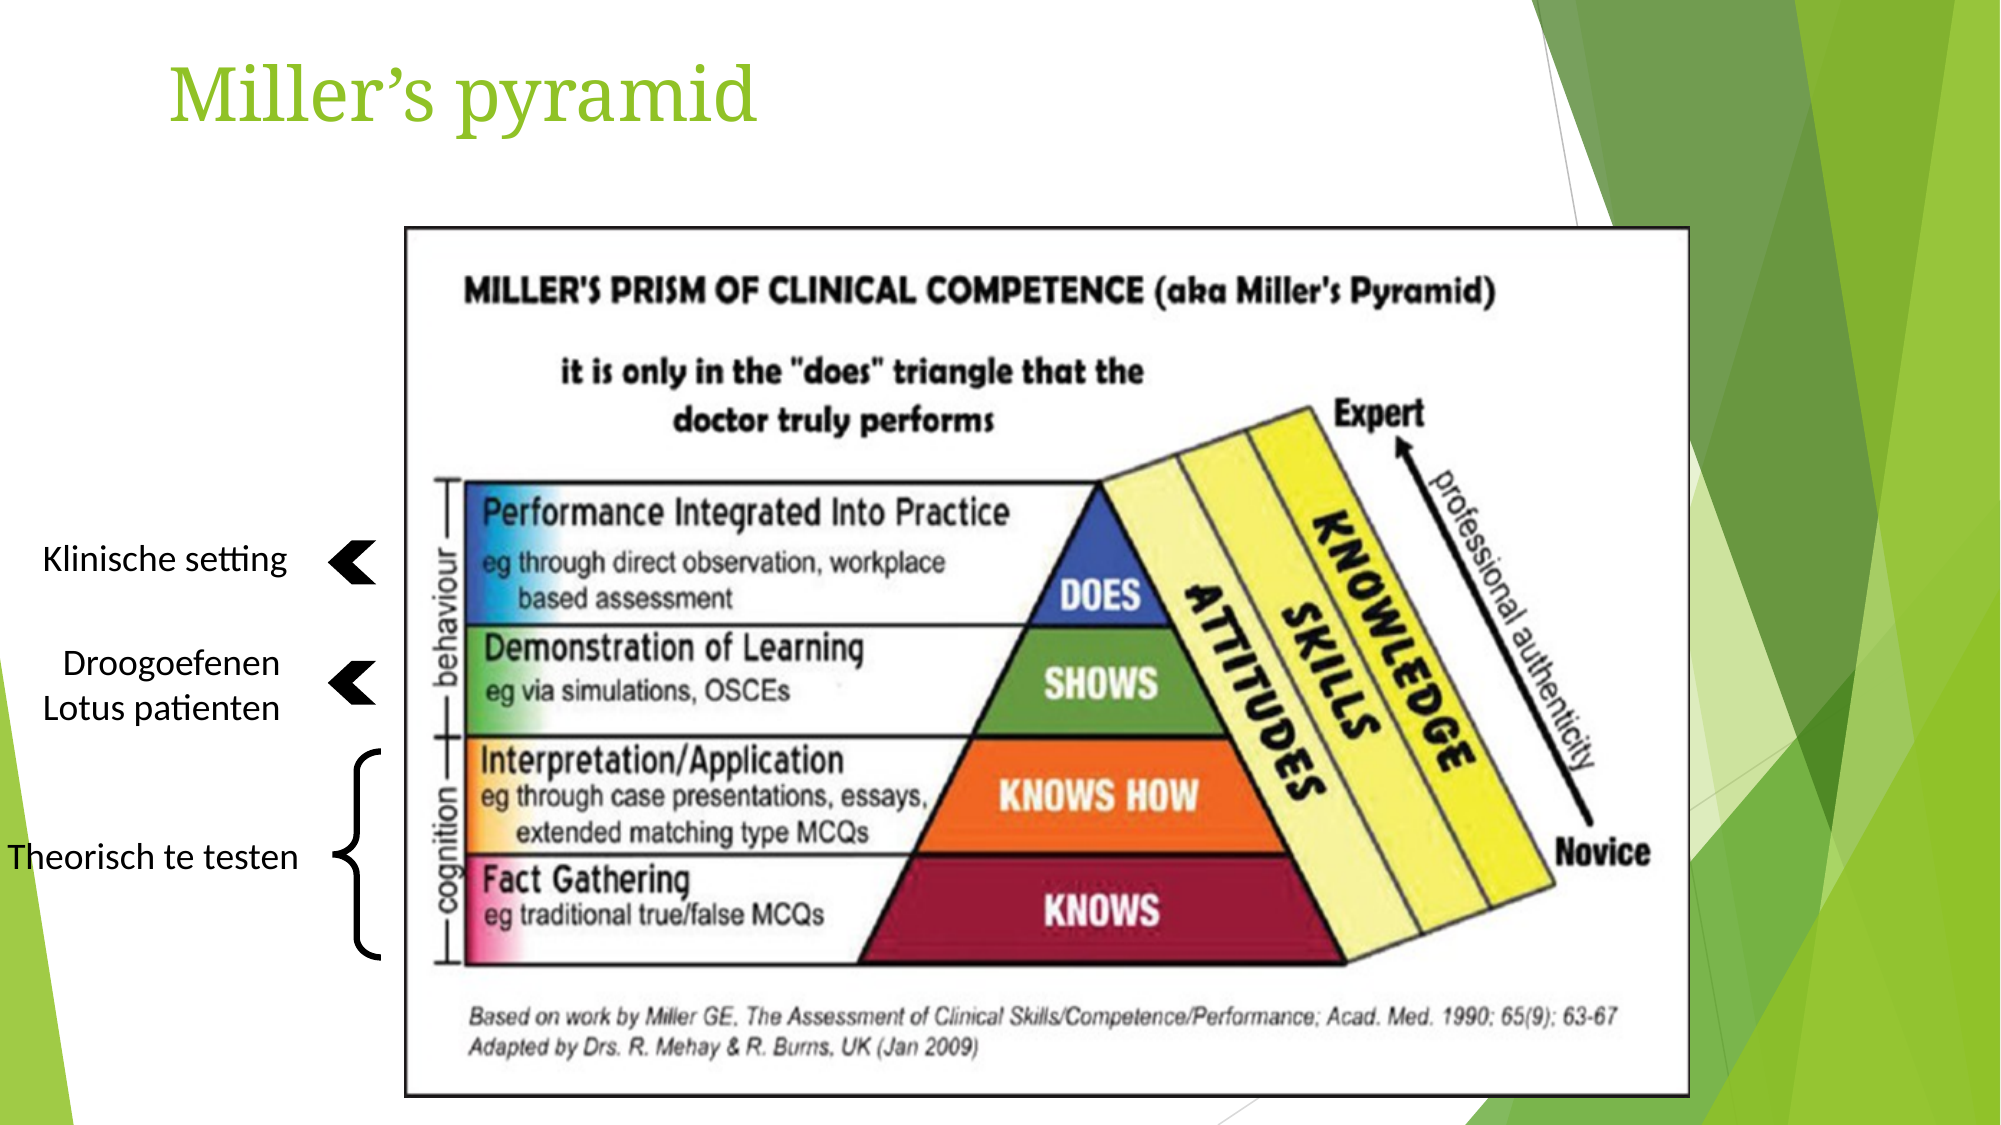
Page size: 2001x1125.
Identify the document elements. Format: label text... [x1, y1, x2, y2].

text_box Klinische setting [27, 526, 325, 588]
text_box Droogoefenen Lotus patienten [27, 630, 325, 737]
picture [404, 226, 1690, 1099]
text_box [329, 541, 374, 584]
text_box Theorisch te testen [0, 824, 325, 885]
title Miller’s pyramid [153, 39, 1879, 227]
text_box [329, 661, 374, 704]
